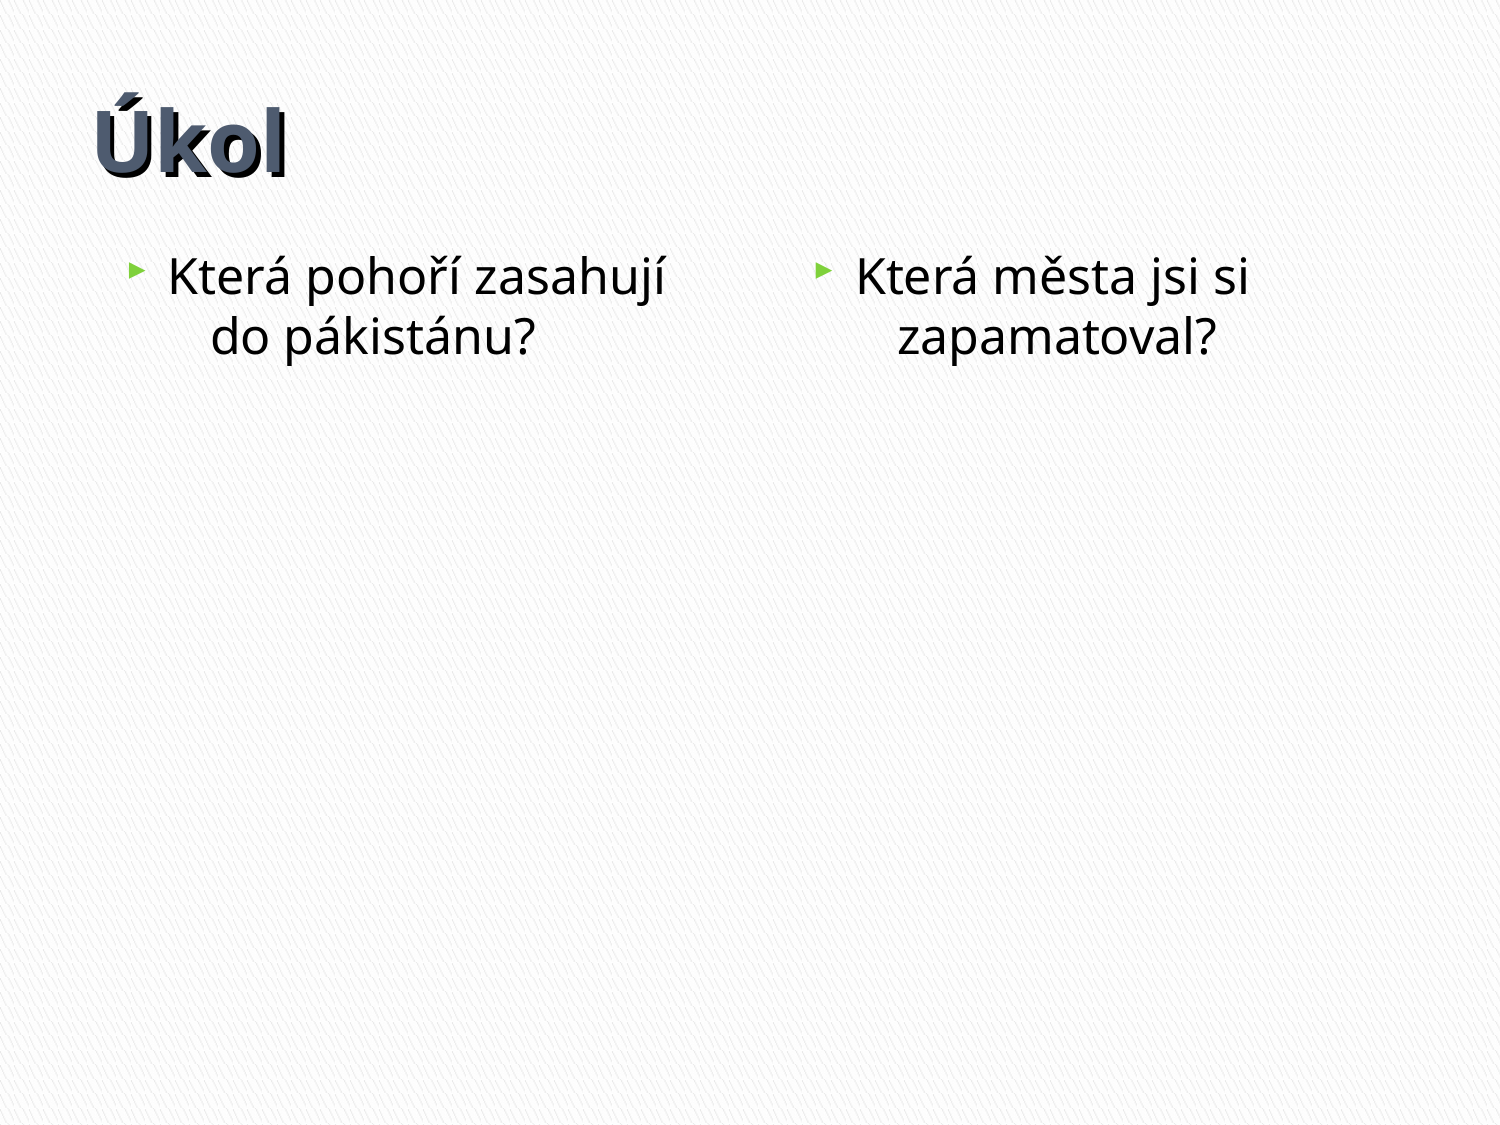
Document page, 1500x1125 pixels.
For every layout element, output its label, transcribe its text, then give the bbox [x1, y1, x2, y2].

list Která města jsi si zapamatoval? [761, 236, 1426, 884]
title Úkol [75, 44, 1426, 233]
list Která pohoří zasahují do pákistánu? [75, 236, 738, 884]
